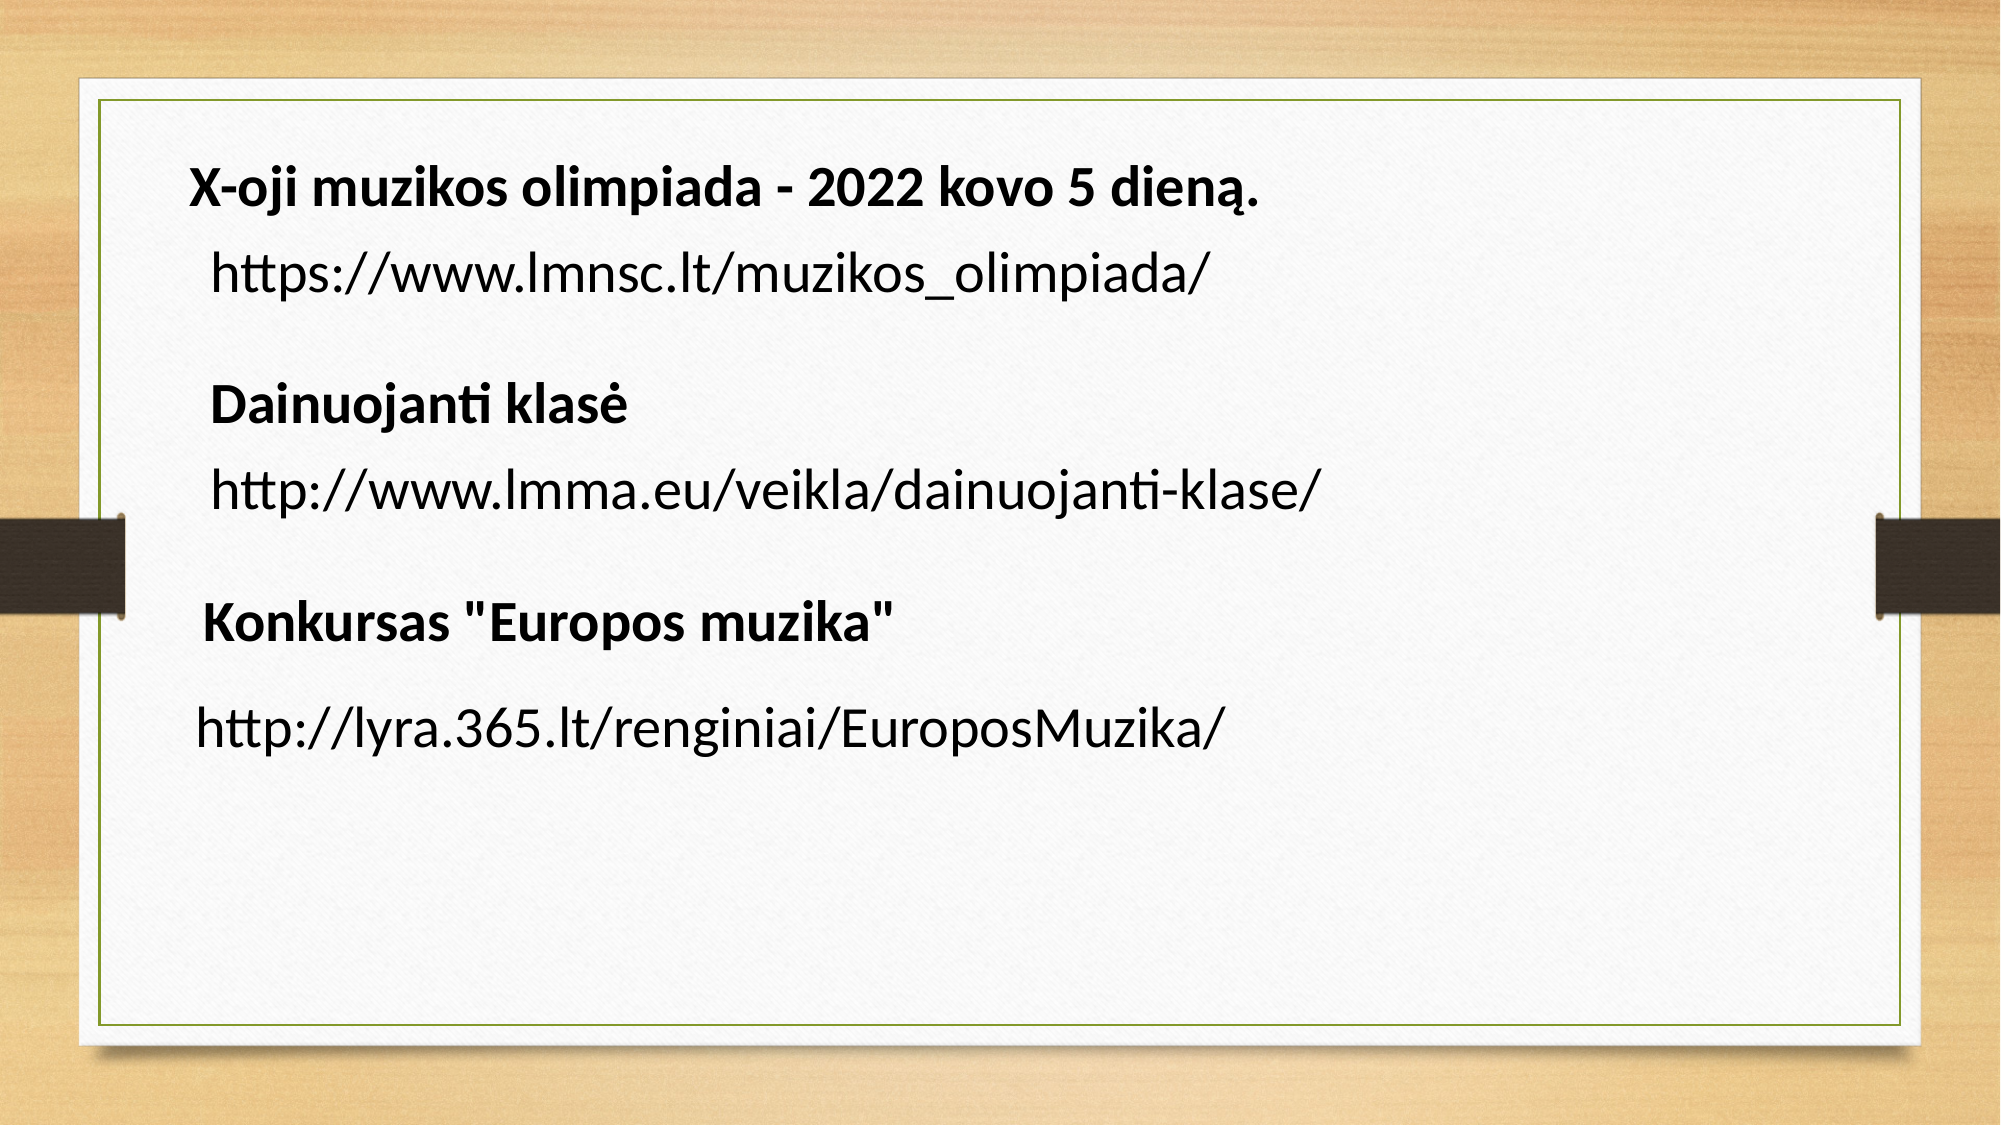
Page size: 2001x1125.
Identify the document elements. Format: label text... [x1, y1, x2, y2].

text_box Dainuojanti klasė [195, 357, 664, 443]
text_box http://www.lmma.eu/veikla/dainuojanti-klase/ [195, 443, 1353, 576]
text_box Konkursas "Europos muzika" [174, 575, 934, 661]
text_box X-oji muzikos olimpiada - 2022 kovo 5 dieną. [174, 140, 1309, 227]
text_box https://www.lmnsc.lt/muzikos_olimpiada/ [195, 226, 1242, 358]
text_box http://lyra.365.lt/renginiai/EuroposMuzika/ [180, 681, 1257, 814]
